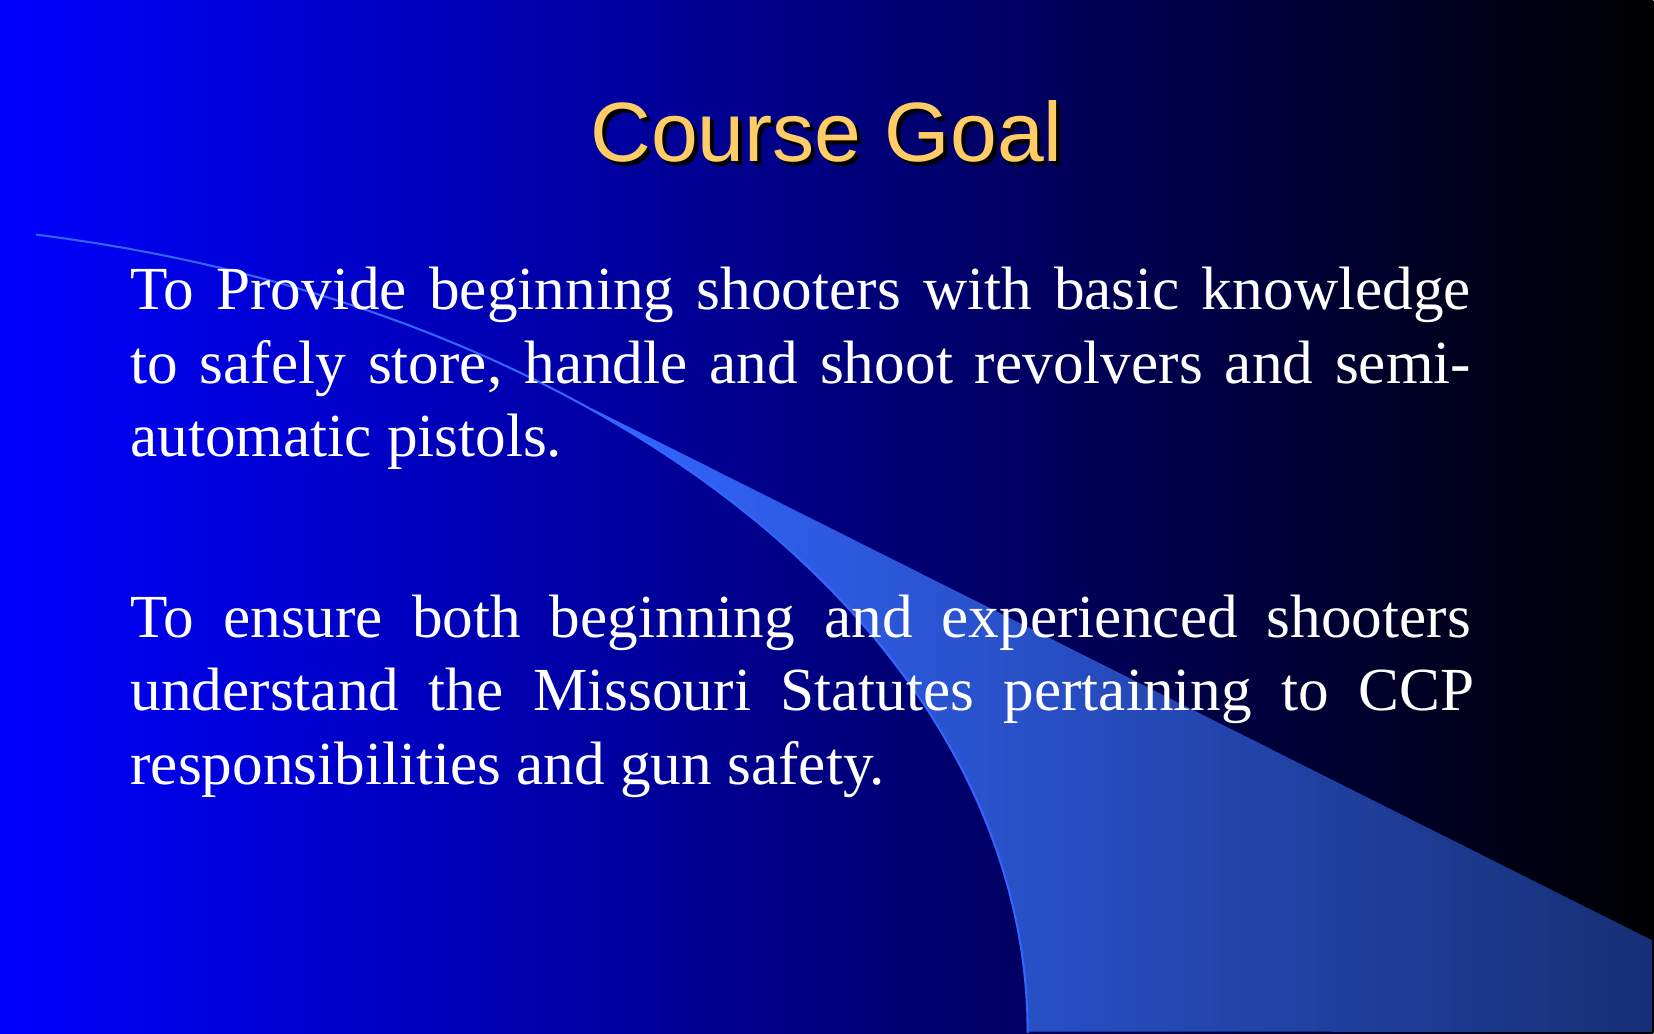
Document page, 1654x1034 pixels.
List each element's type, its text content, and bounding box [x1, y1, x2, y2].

title Course Goal [82, 41, 1571, 214]
list To Provide beginning shooters with basic knowledge to safely store, handle and shoot revolvers and semi-automatic pistols. To ensure both beginning and experienced shooters understand the Missouri Statutes pertaining to CCP responsibilities and gun safety. [115, 241, 1489, 924]
